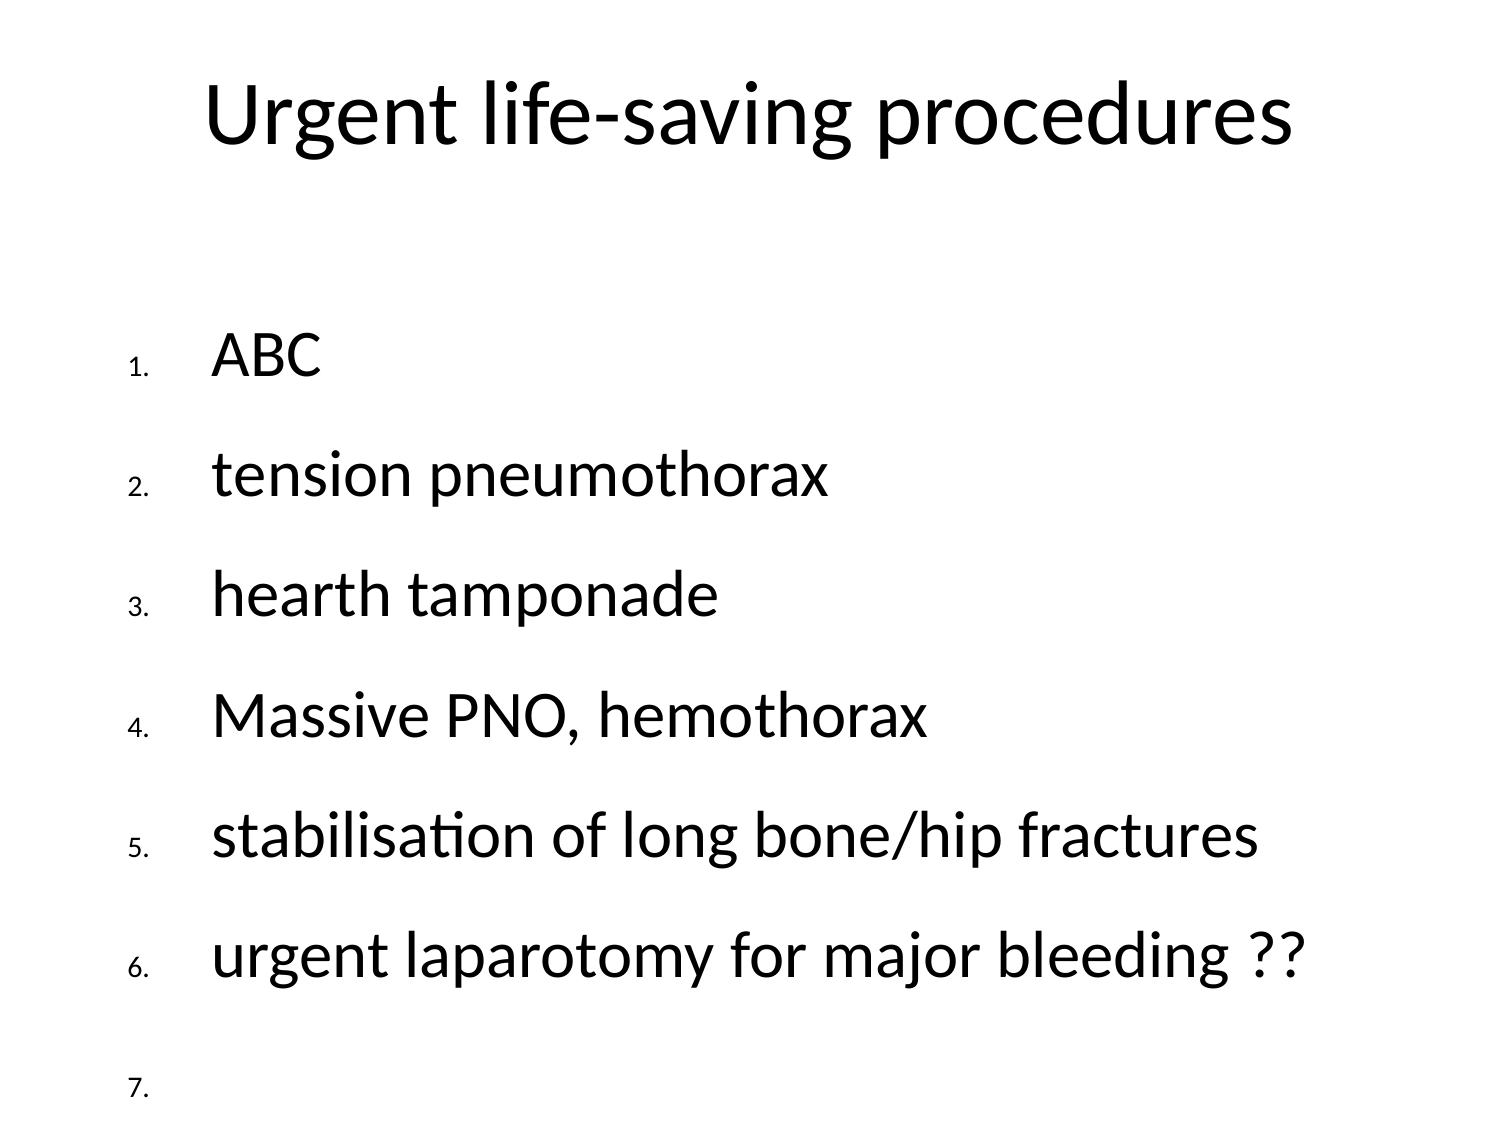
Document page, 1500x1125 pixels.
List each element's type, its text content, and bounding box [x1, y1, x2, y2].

list ABC tension pneumothorax hearth tamponade Massive PNO, hemothorax stabilisation of long bone/hip fractures urgent laparotomy for major bleeding ?? [75, 262, 1425, 1005]
title Urgent life-saving procedures [75, 45, 1425, 233]
